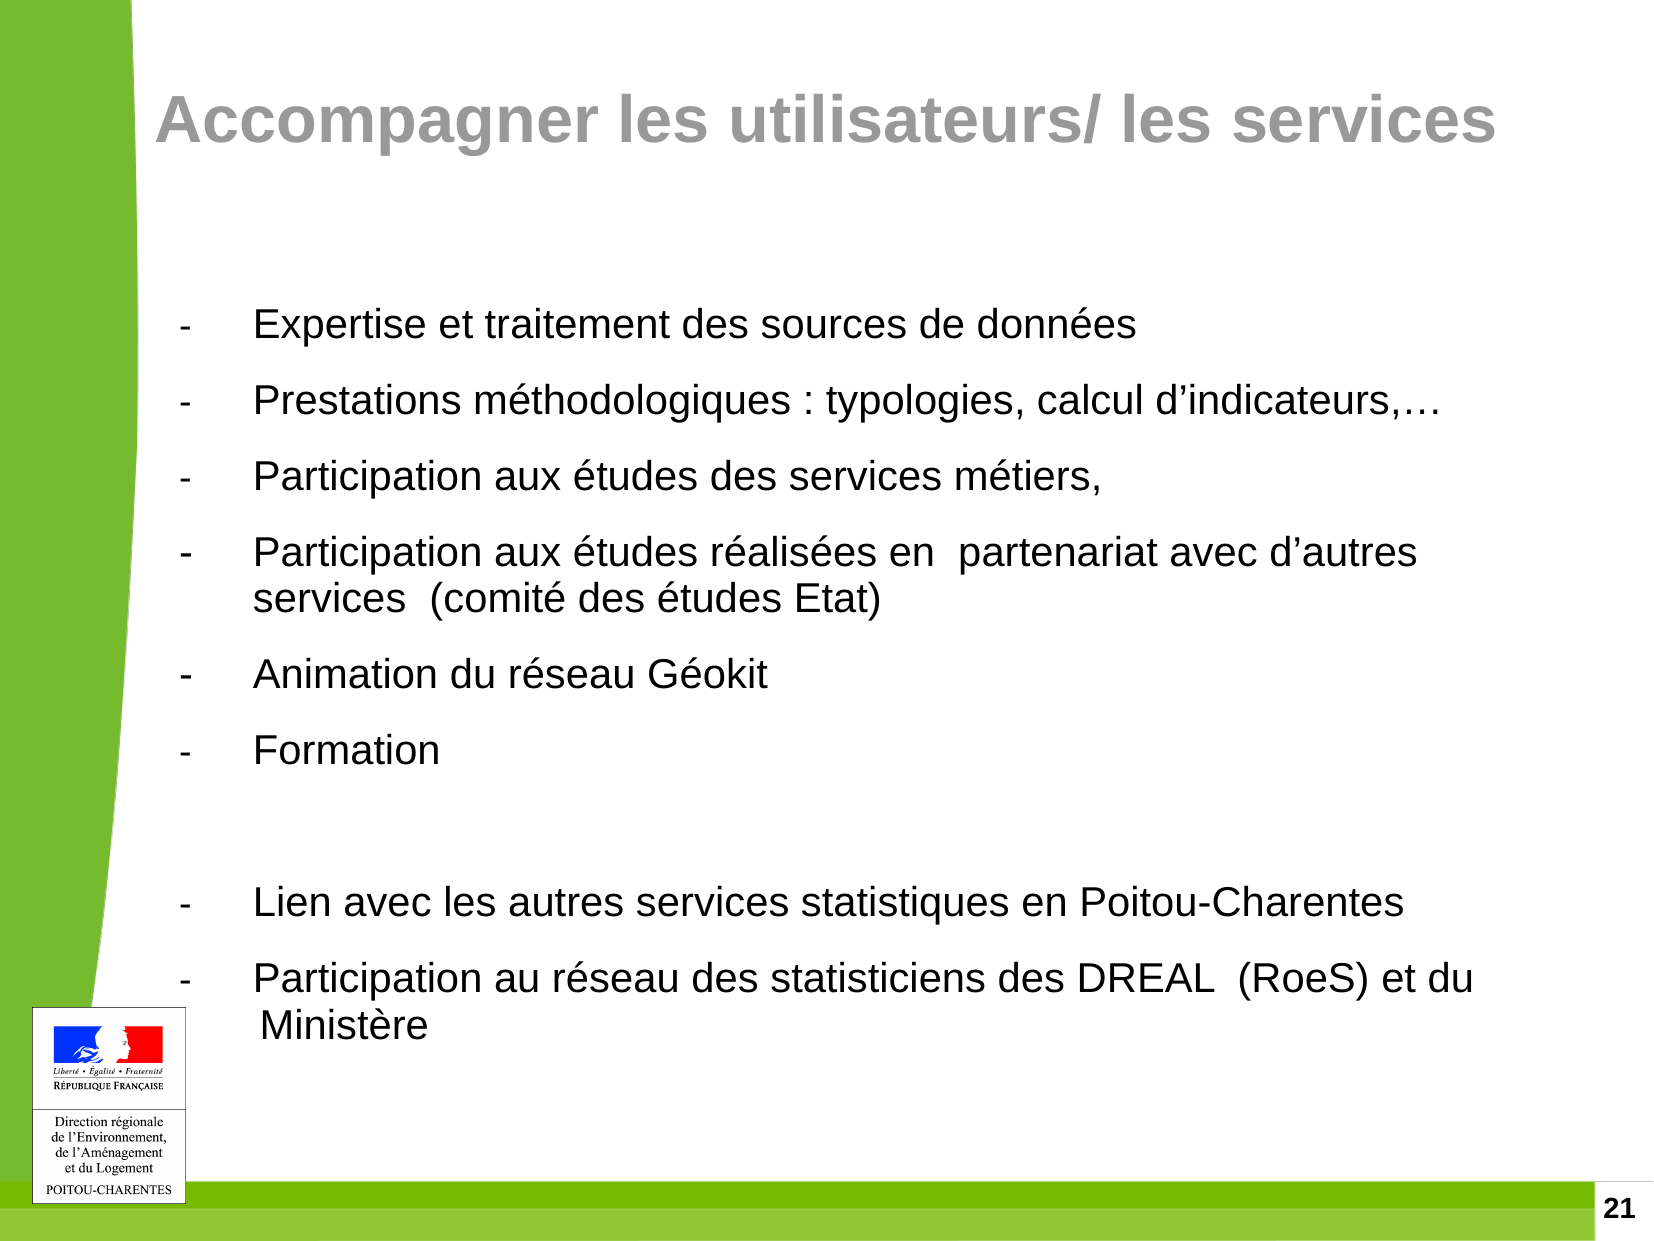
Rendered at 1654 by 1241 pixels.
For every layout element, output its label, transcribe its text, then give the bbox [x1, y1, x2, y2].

picture [0, 0, 1654, 1241]
title Accompagner les utilisateurs/ les services [82, 49, 1571, 189]
list - Expertise et traitement des sources de données - Prestations méthodologiques : typologies, calcul d’indicateurs,… - Participation aux études des services métiers, - Participation aux études réalisées en partenariat avec d’autres services (comité des études Etat) - Animation du réseau Géokit - Formation - Lien avec les autres services statistiques en Poitou-Charentes - Participation au réseau des statisticiens des DREAL (RoeS) et du Ministère [179, 224, 1509, 1200]
